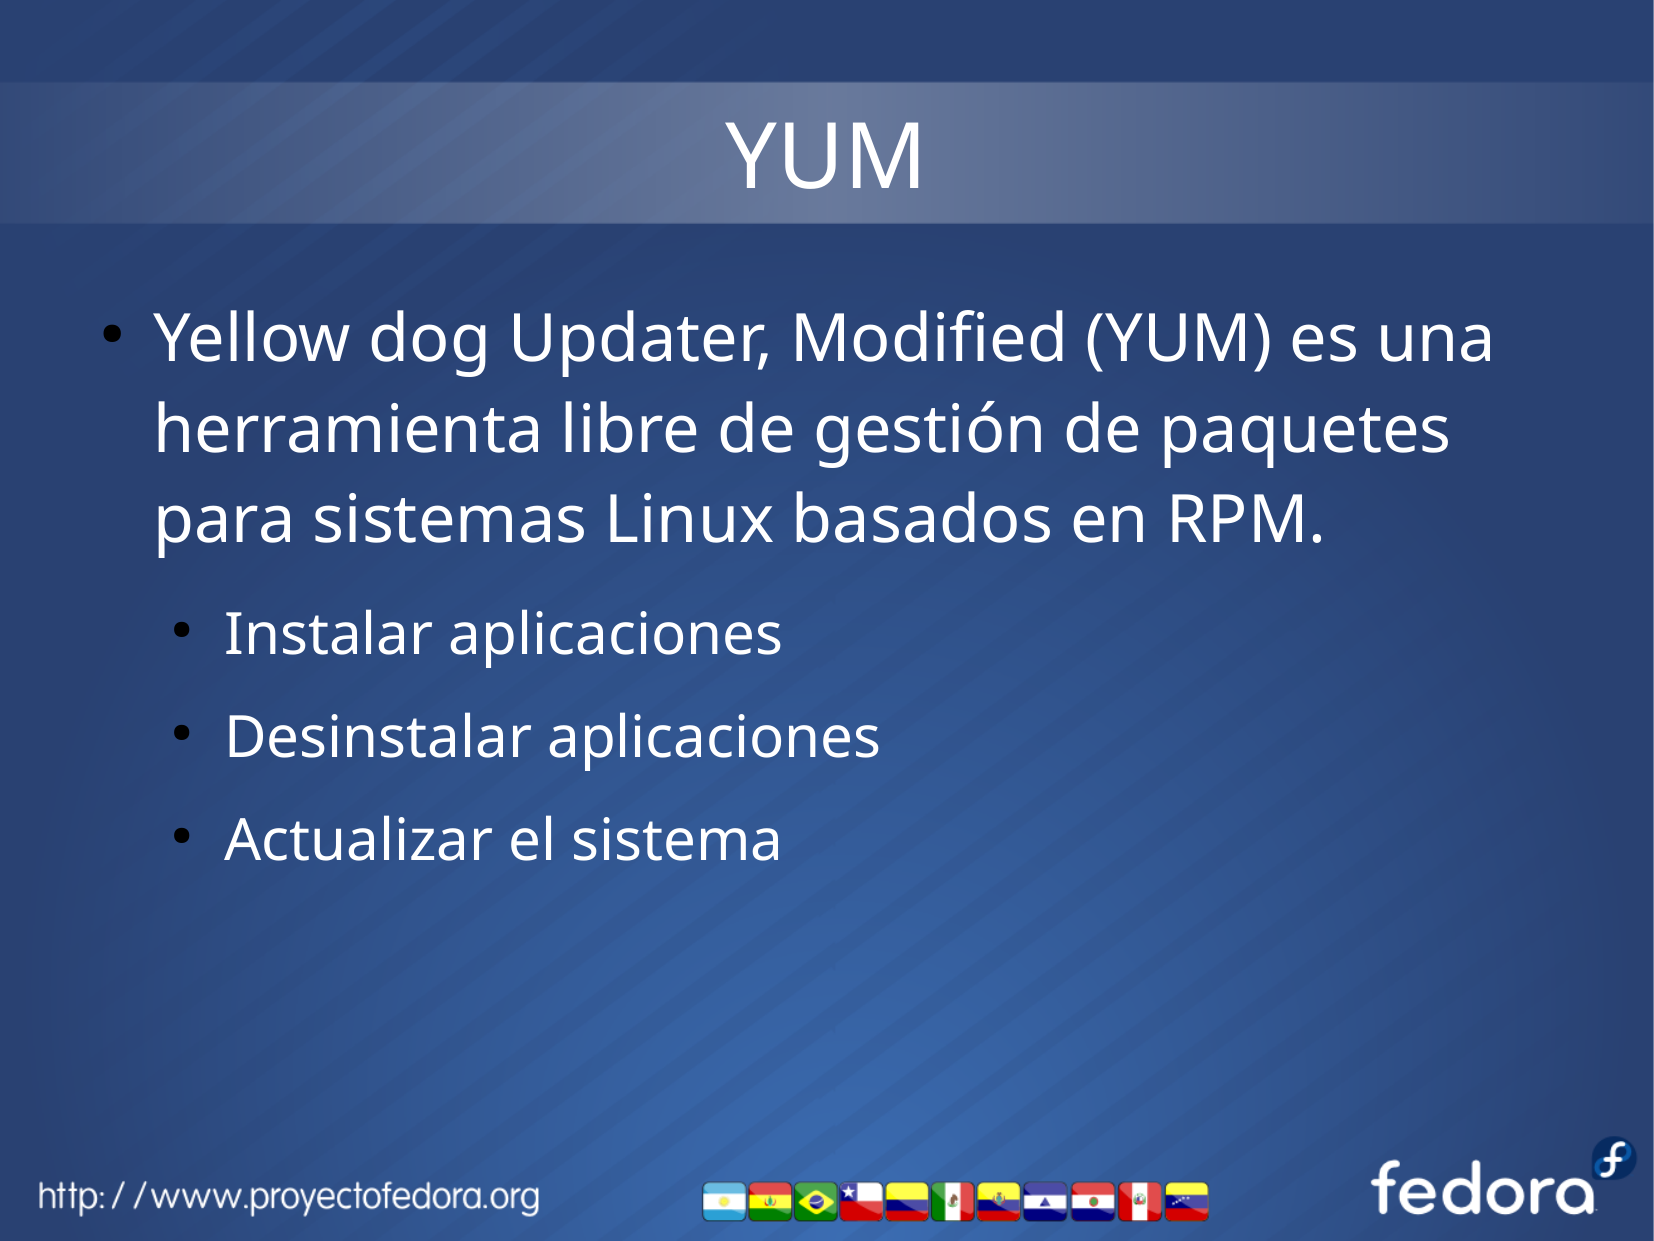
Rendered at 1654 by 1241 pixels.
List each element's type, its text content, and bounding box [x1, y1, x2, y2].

title YUM [82, 49, 1571, 257]
list Yellow dog Updater, Modified (YUM) es una herramienta libre de gestión de paquetes para sistemas Linux basados en RPM. Instalar aplicaciones Desinstalar aplicaciones Actualizar el sistema [82, 290, 1571, 1094]
picture [0, 0, 1654, 1241]
